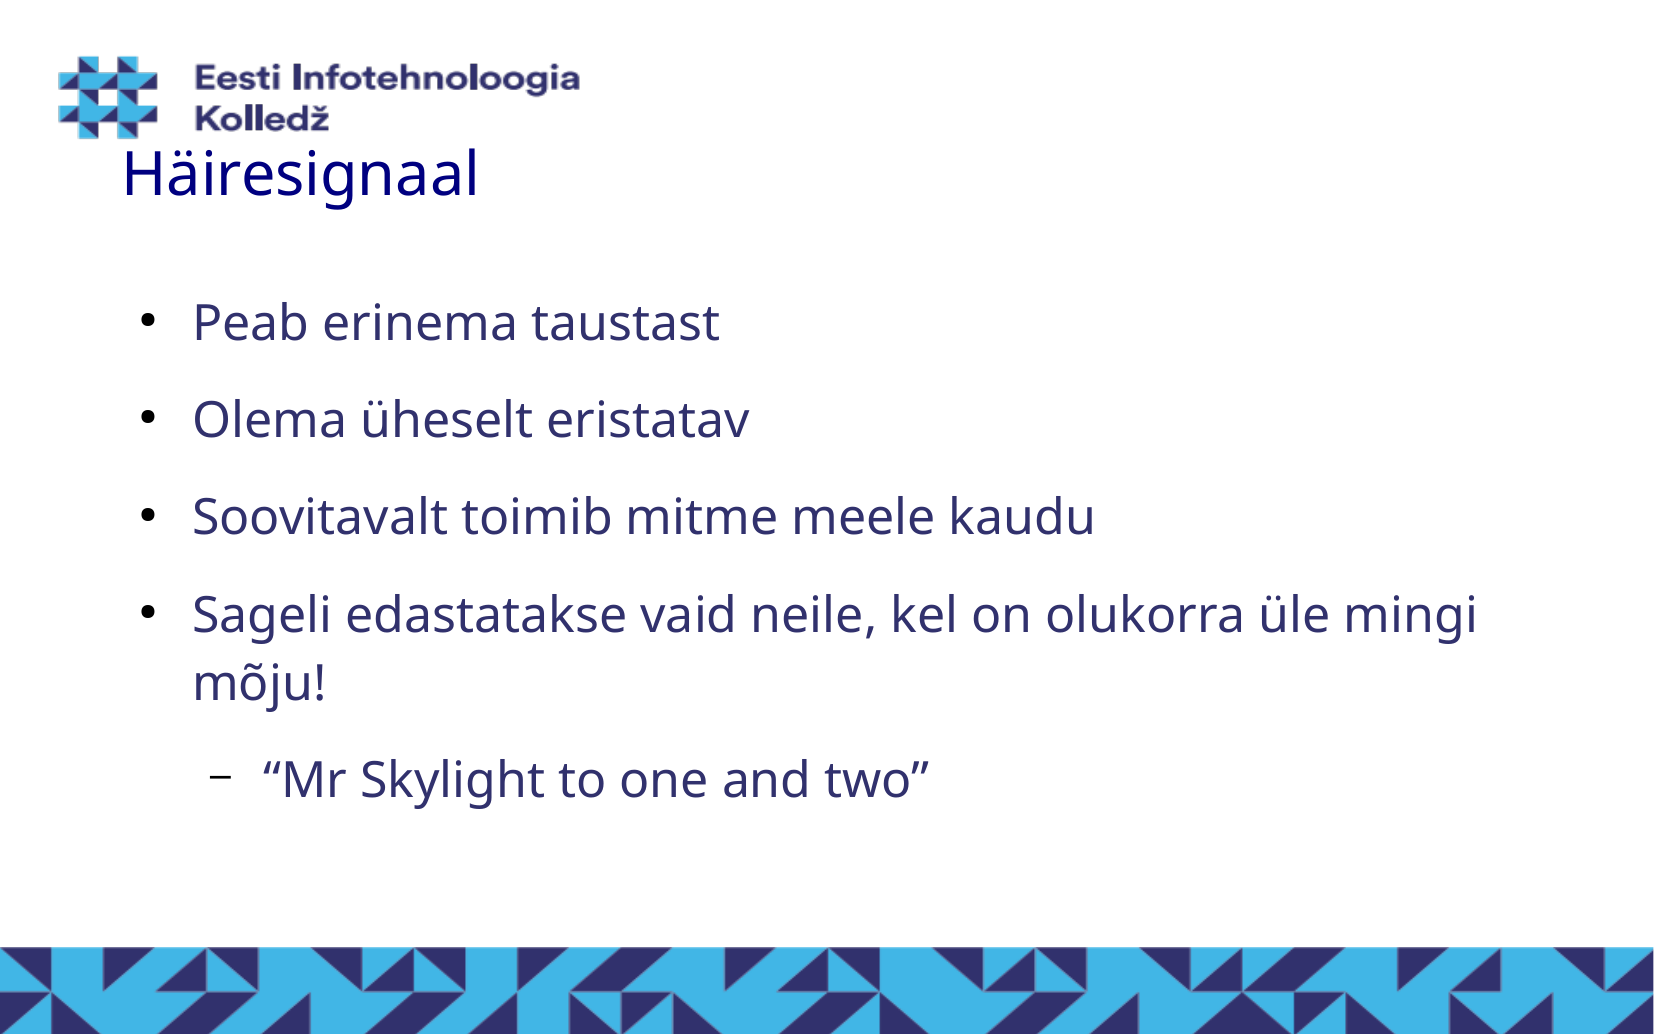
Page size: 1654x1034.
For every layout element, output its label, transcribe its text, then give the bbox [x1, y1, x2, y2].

list Peab erinema taustast Olema üheselt eristatav Soovitavalt toimib mitme meele kaudu Sageli edastatakse vaid neile, kel on olukorra üle mingi mõju! “Mr Skylight to one and two” [121, 287, 1533, 939]
title Häiresignaal [121, 85, 1533, 258]
